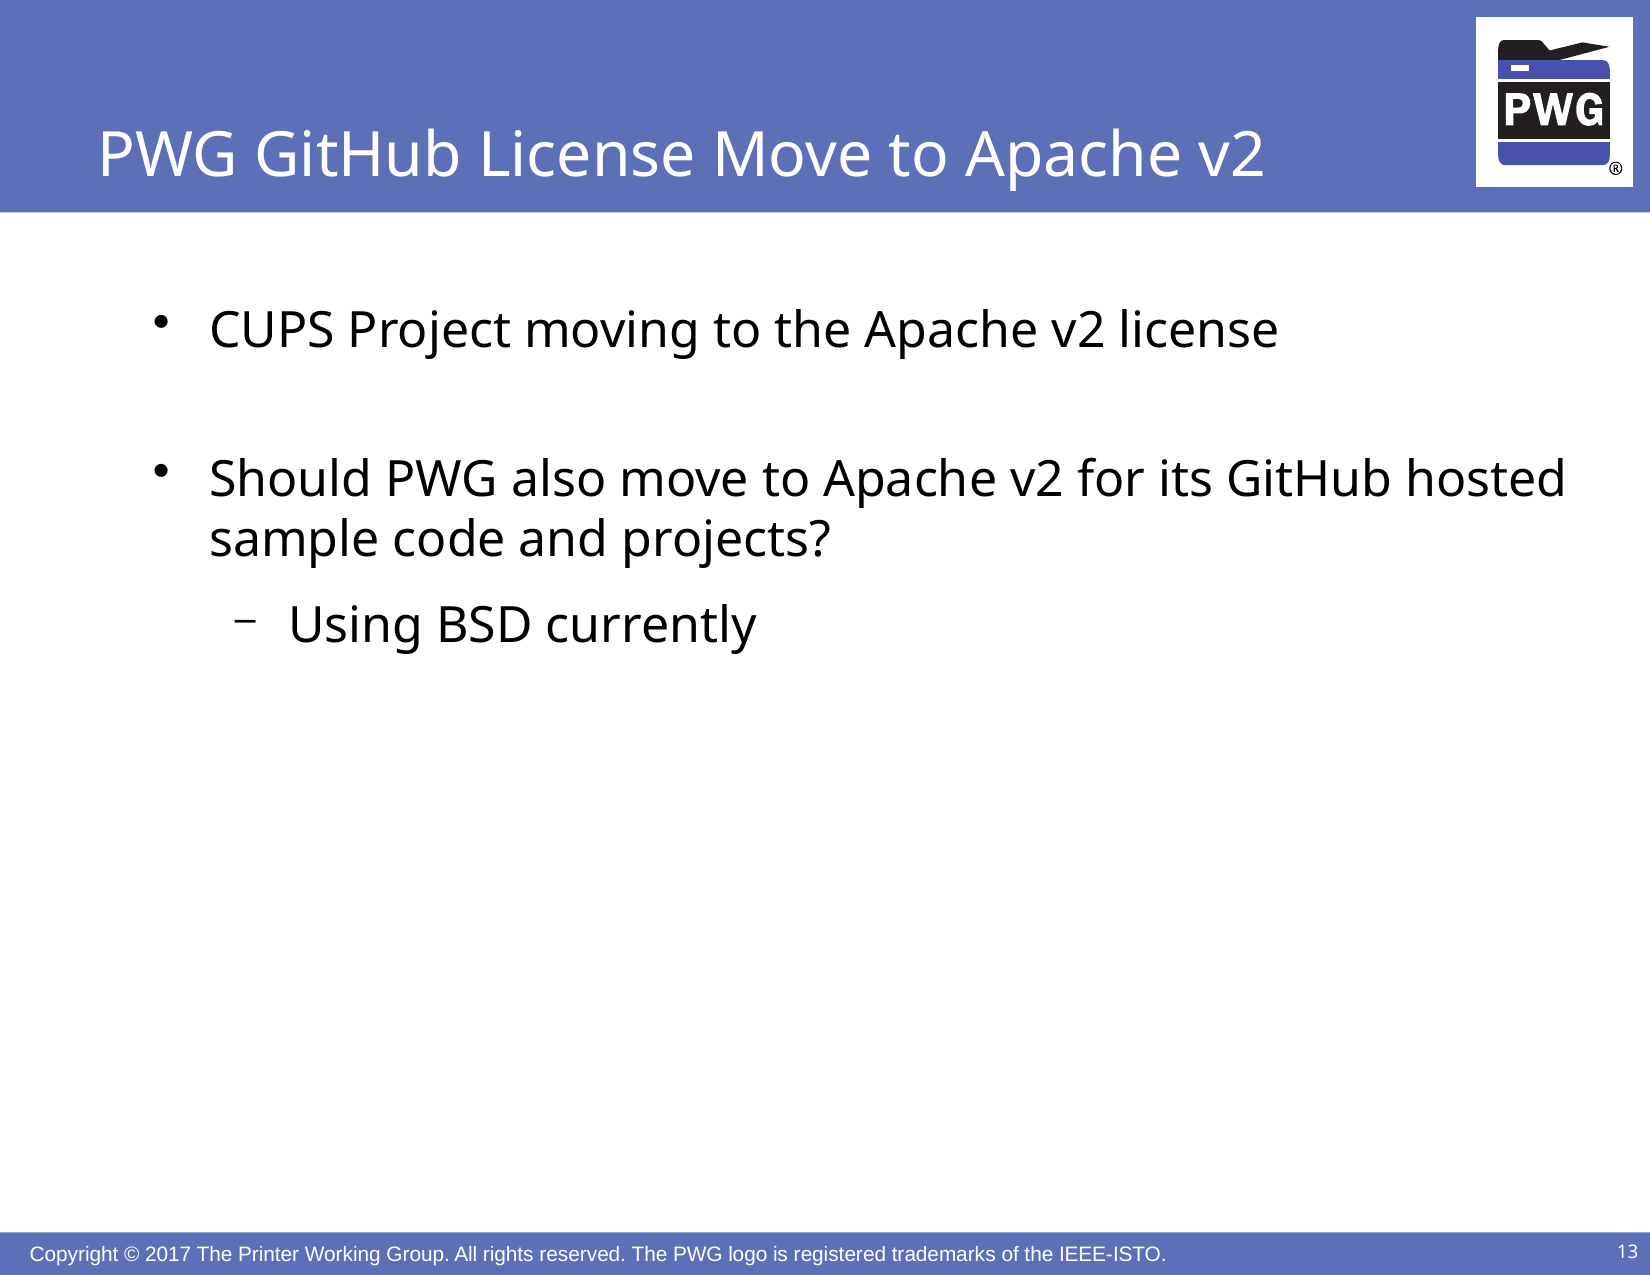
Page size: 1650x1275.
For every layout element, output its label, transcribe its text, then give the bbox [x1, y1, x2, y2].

title PWG GitHub License Move to Apache v2 [82, 8, 1449, 198]
list CUPS Project moving to the Apache v2 license Should PWG also move to Apache v2 for its GitHub hosted sample code and projects? Using BSD currently [138, 225, 1623, 1203]
